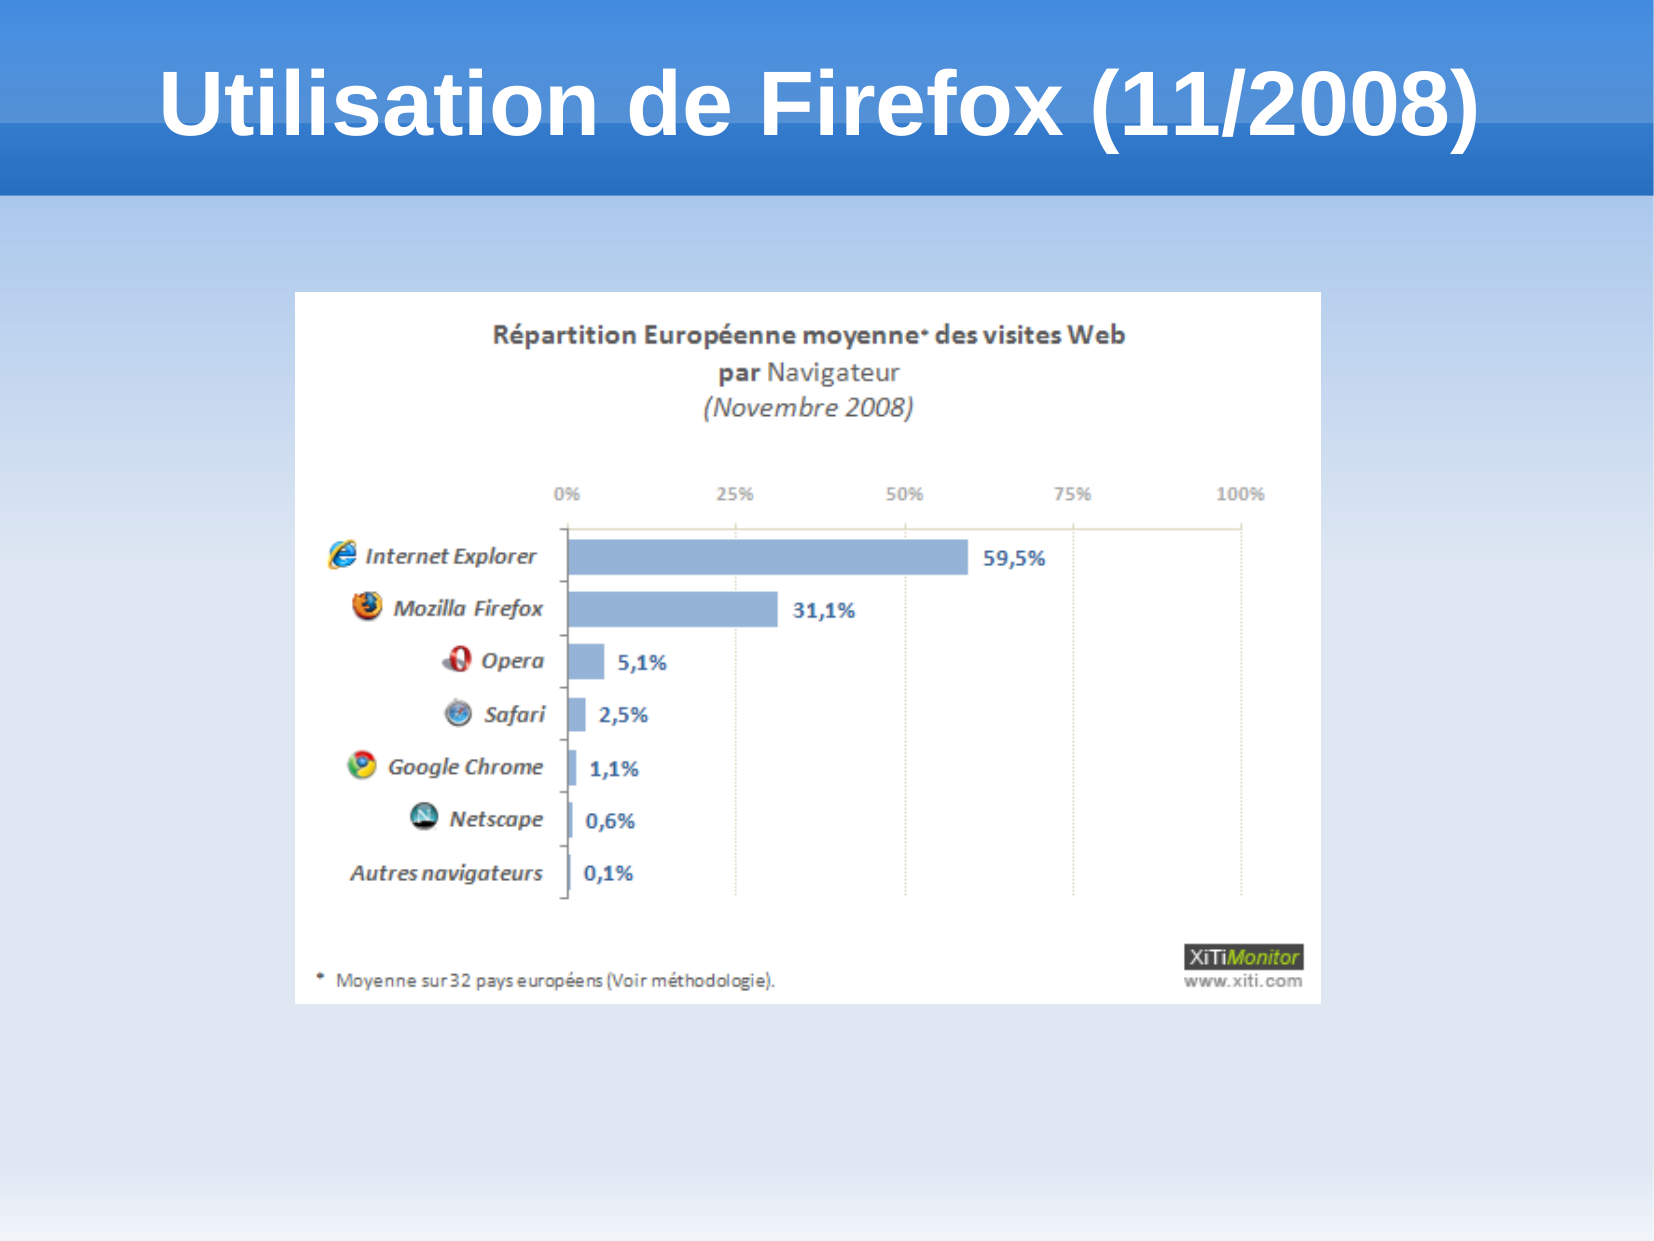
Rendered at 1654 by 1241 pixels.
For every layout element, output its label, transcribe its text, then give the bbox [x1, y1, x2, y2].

picture [0, 0, 1654, 1241]
title Utilisation de Firefox (11/2008) [76, 7, 1565, 200]
